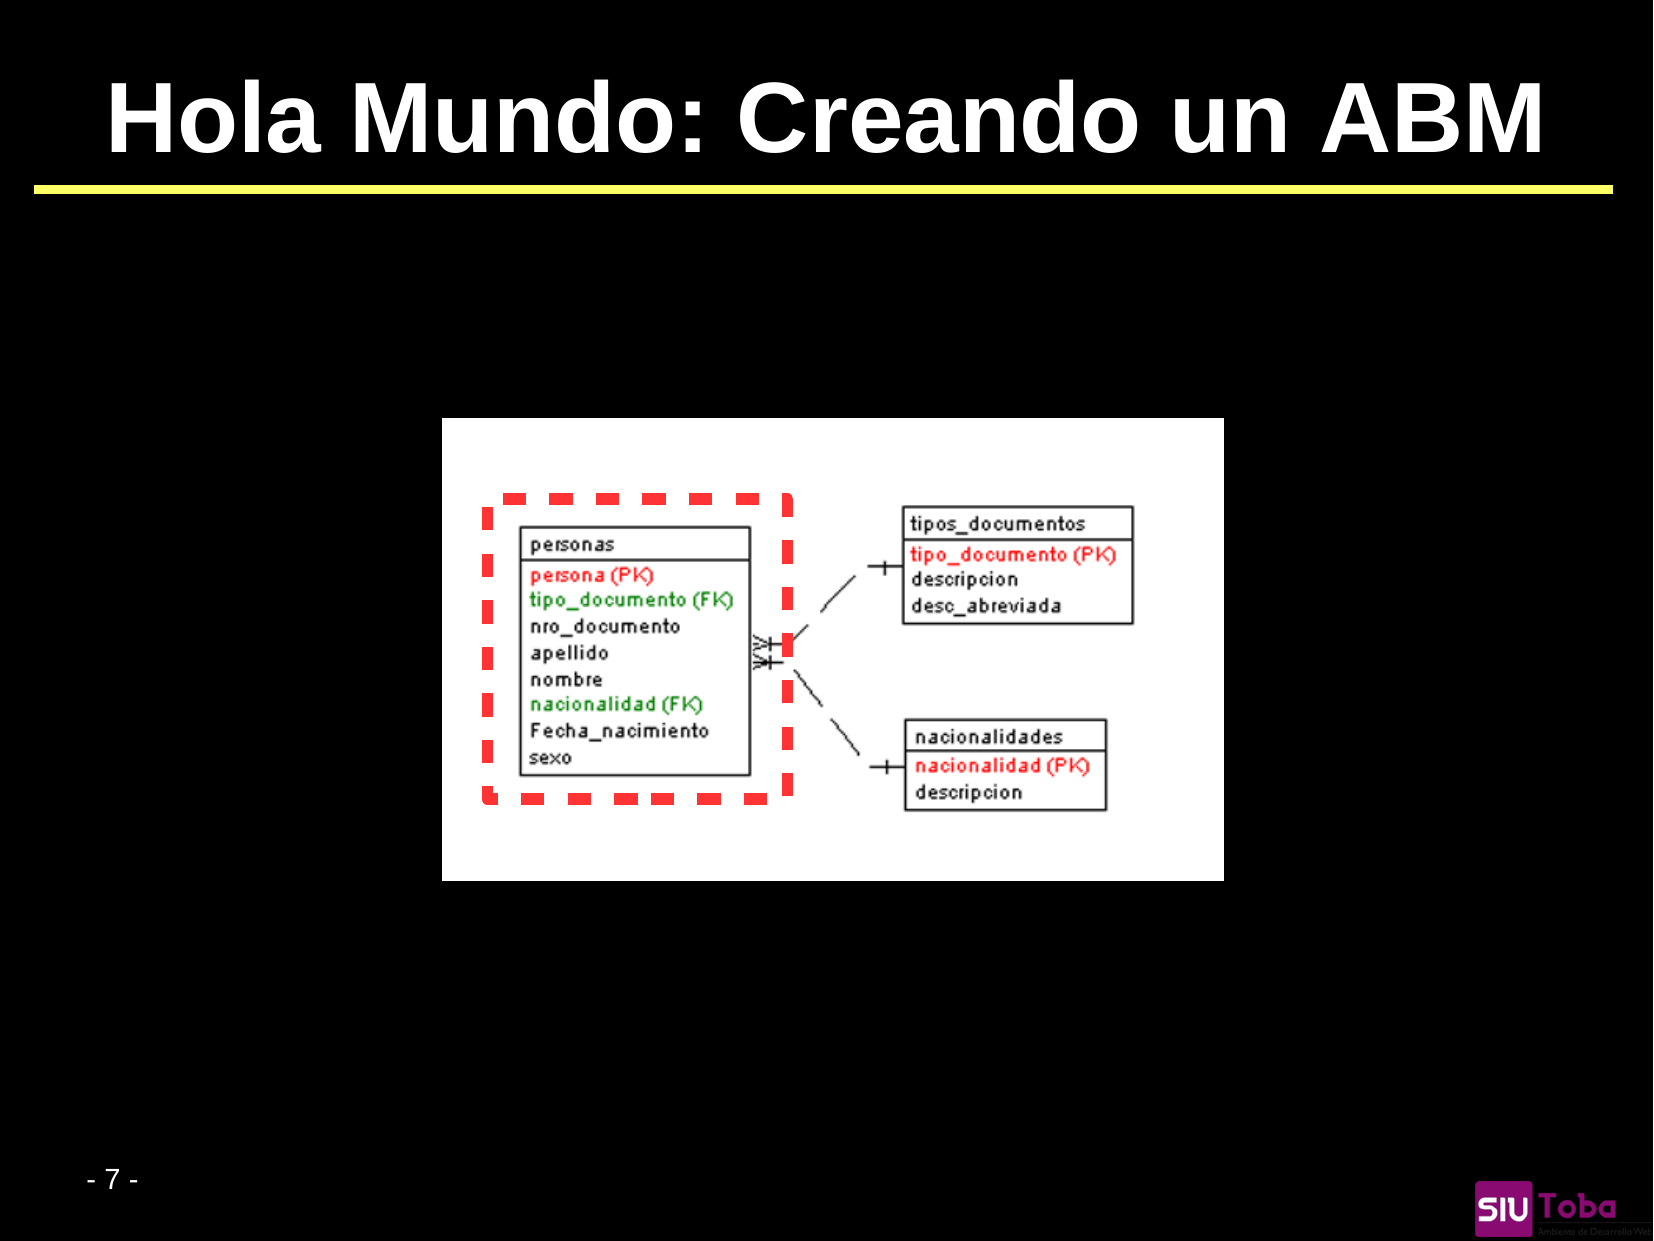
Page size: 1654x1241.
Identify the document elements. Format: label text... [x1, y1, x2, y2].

picture [1475, 1181, 1652, 1237]
picture [442, 418, 1224, 881]
title Hola Mundo: Creando un ABM [58, 47, 1594, 188]
